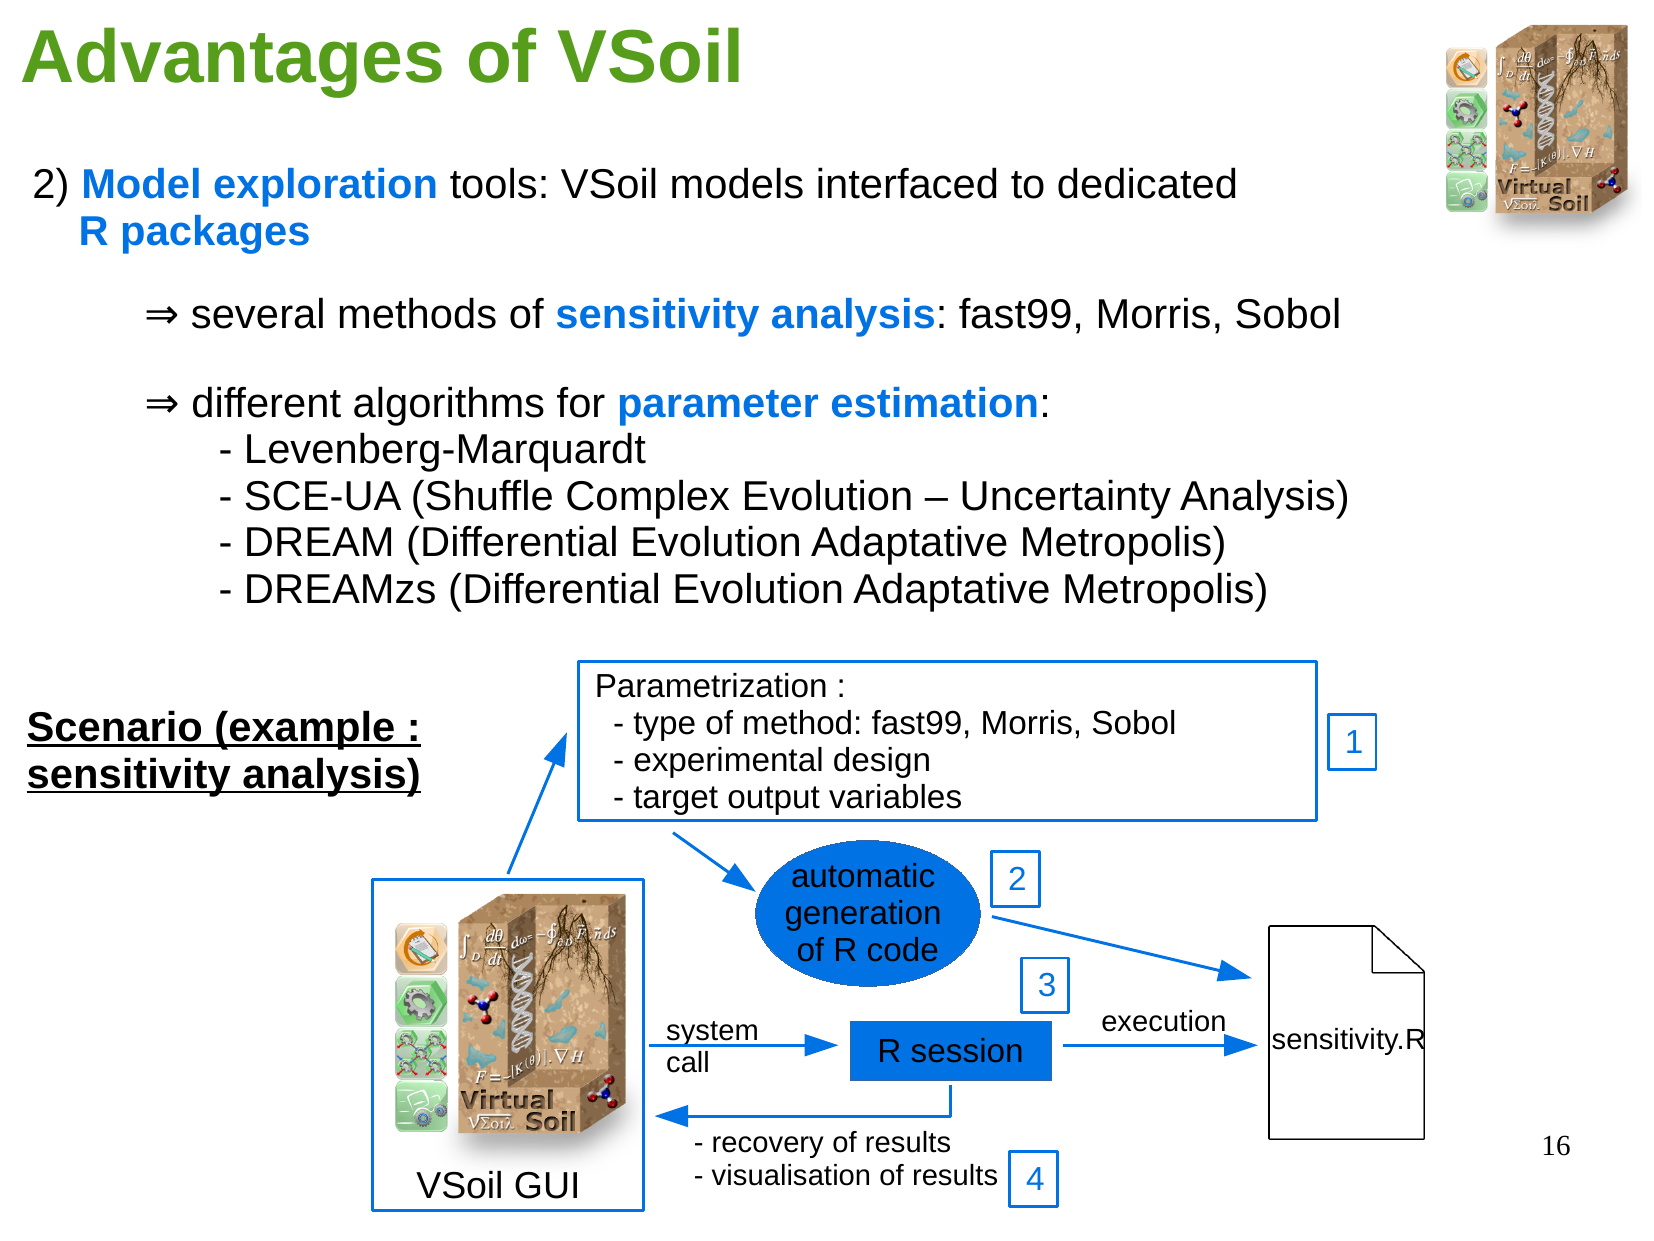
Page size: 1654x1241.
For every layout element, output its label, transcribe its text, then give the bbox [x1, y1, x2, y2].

text_box Scenario (example : sensitivity analysis) [11, 696, 497, 805]
text_box 2 [991, 851, 1040, 907]
text_box automatic generation of R code [755, 840, 981, 987]
text_box sensitivity.R [1256, 1015, 1441, 1064]
text_box ⇒ different algorithms for parameter estimation: - Levenberg-Marquardt - SCE-UA (Shuffle Complex Evolution – Uncertainty Analysis) - DREAM (Differential Evolution Adaptative Metropolis) - DREAMzs (Differential Evolution Adaptative Metropolis) [129, 372, 1536, 620]
text_box system call [651, 1047, 805, 1087]
text_box ⇒ several methods of sensitivity analysis: fast99, Morris, Sobol [118, 283, 1524, 346]
text_box 1 [1328, 714, 1376, 770]
text_box 2) Model exploration tools: VSoil models interfaced to dedicated R packages [17, 153, 1536, 262]
text_box 3 [1021, 957, 1069, 1013]
text_box system call [651, 1006, 805, 1044]
picture [1268, 1064, 1425, 1140]
text_box Advantages of VSoil [5, 7, 1063, 107]
picture [1268, 925, 1425, 1015]
text_box VSoil GUI [401, 1157, 615, 1215]
text_box - recovery of results - visualisation of results [678, 1118, 1028, 1199]
text_box Parametrization : - type of method: fast99, Morris, Sobol - experimental design - target output variables [578, 661, 1317, 821]
text_box execution [1086, 997, 1252, 1044]
picture [348, 832, 644, 1193]
text_box R session [850, 1021, 1052, 1081]
text_box 4 [1009, 1151, 1058, 1207]
picture [1409, 0, 1642, 260]
